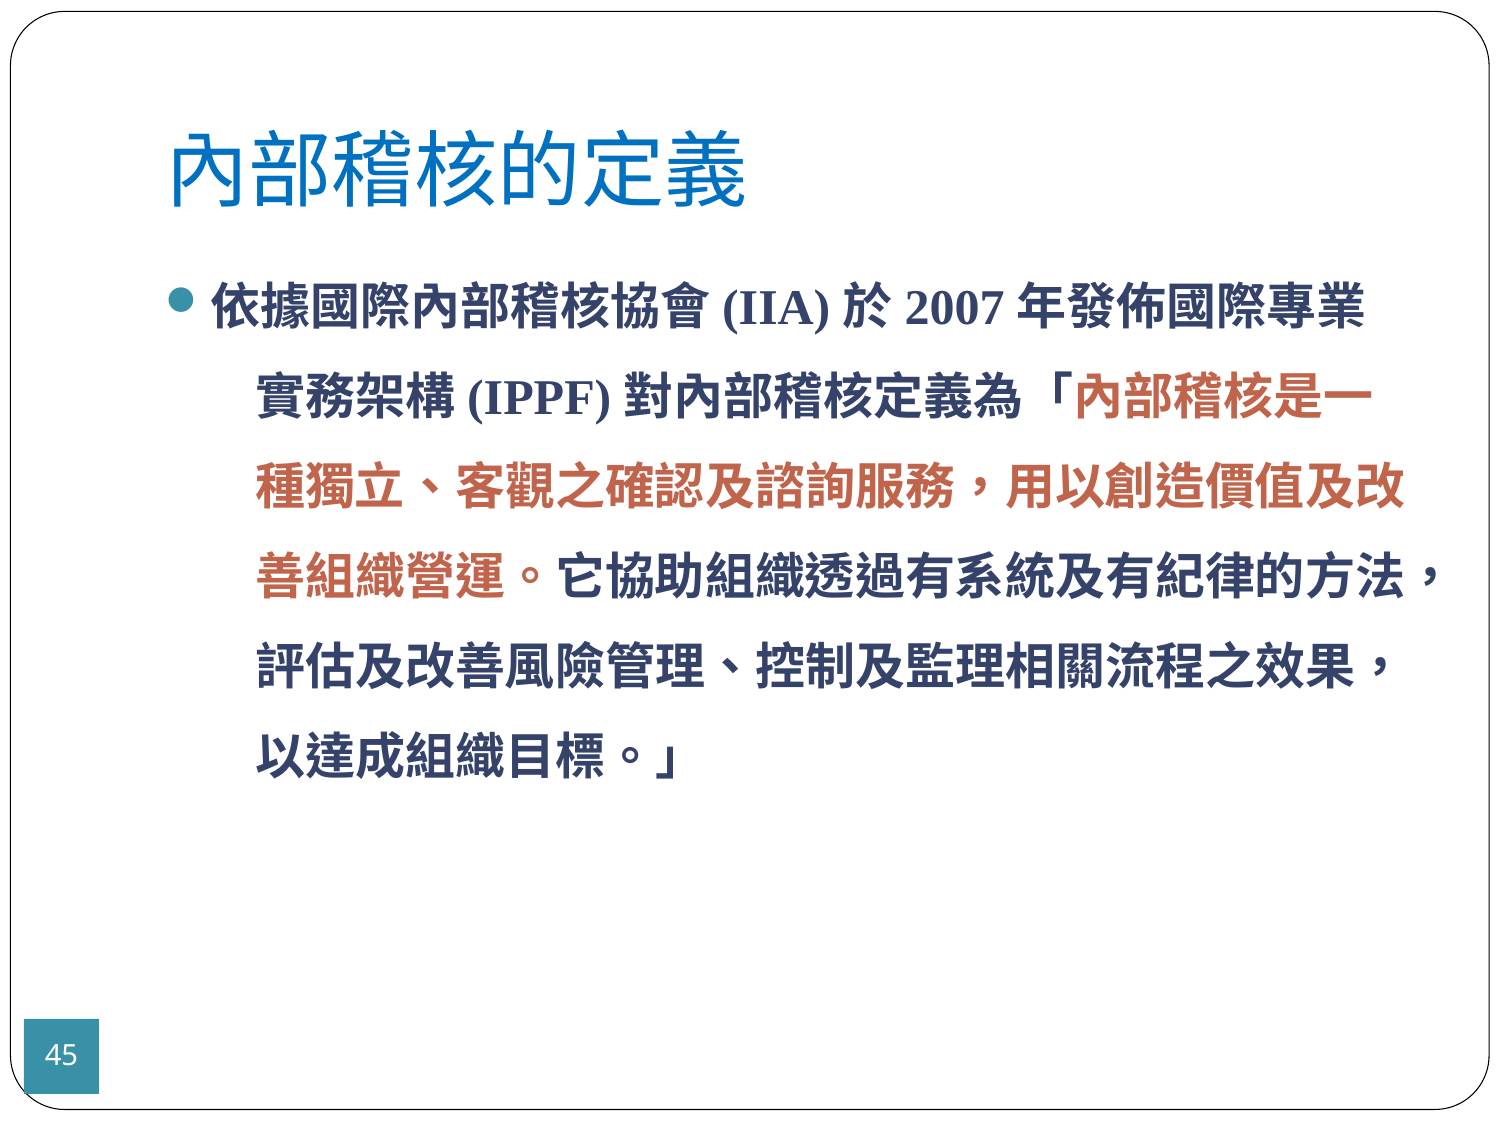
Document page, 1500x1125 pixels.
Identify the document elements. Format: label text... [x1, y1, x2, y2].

list 依據國際內部稽核協會(IIA)於2007年發佈國際專業實務架構(IPPF)對內部稽核定義為「內部稽核是一種獨立、客觀之確認及諮詢服務，用以創造價值及改善組織營運。它協助組織透過有系統及有紀律的方法，評估及改善風險管理、控制及監理相關流程之效果，以達成組織目標。」 [123, 231, 1374, 993]
title 內部稽核的定義 [88, 30, 1215, 196]
text_box 45 [23, 1018, 99, 1094]
